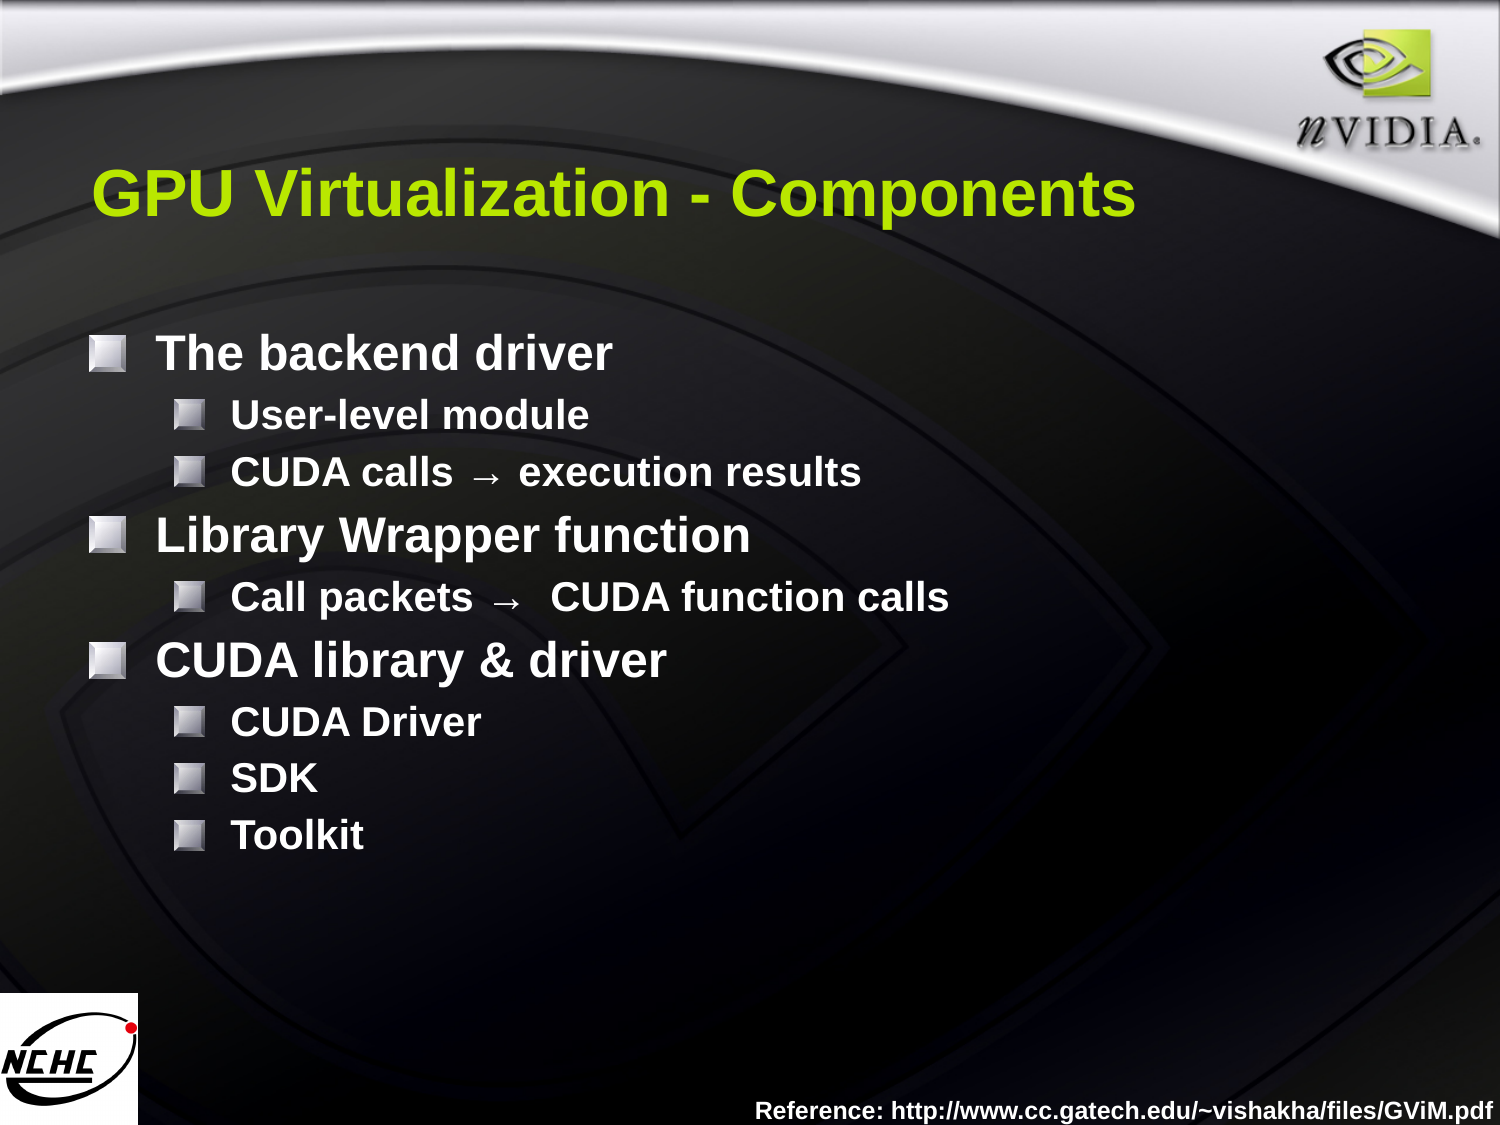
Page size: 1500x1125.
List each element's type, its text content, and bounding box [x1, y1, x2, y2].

picture [0, 0, 1500, 1125]
text_box Reference: http://www.cc.gatech.edu/~vishakha/files/GViM.pdf [614, 1096, 1500, 1125]
title GPU Virtualization - Components [91, 145, 1213, 242]
list The backend driver User-level module CUDA calls → execution results Library Wrapper function Call packets → CUDA function calls CUDA library & driver CUDA Driver SDK Toolkit [89, 325, 1440, 1011]
